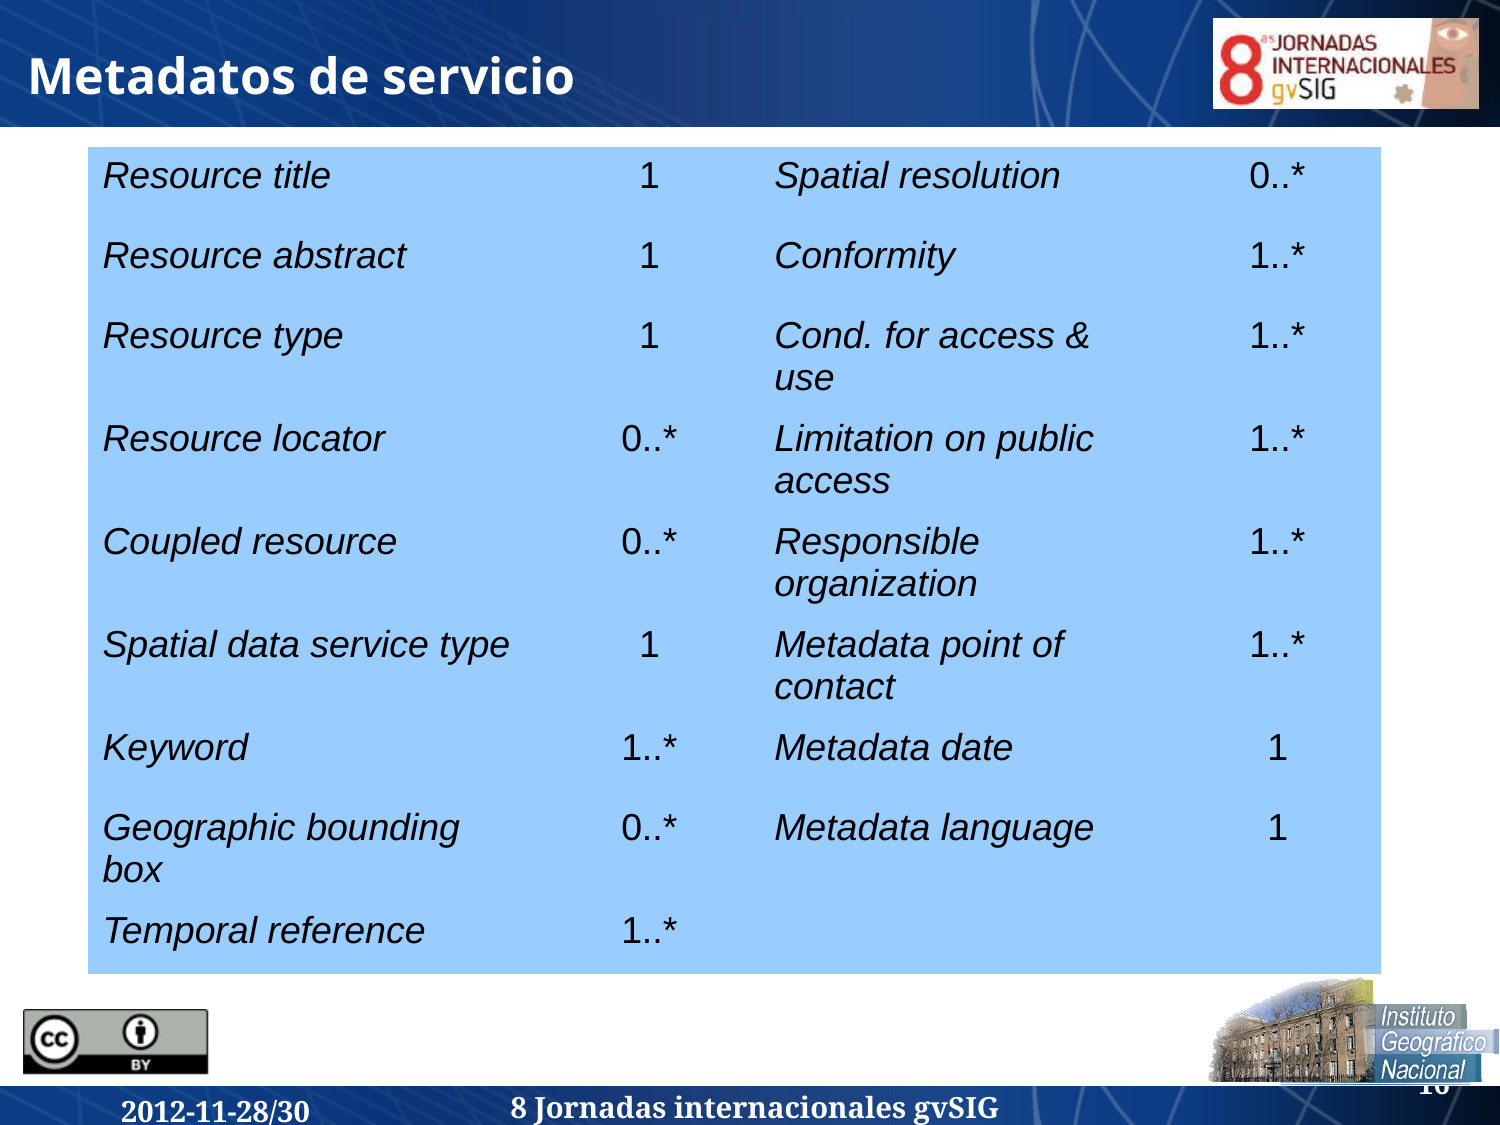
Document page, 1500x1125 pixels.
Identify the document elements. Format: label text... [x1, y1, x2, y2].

table_cell 1..* [539, 719, 760, 799]
table_cell 1..* [1174, 513, 1381, 616]
table_cell Metadata language [760, 799, 1174, 902]
table_cell 0..* [539, 799, 760, 902]
table_cell Temporal reference [88, 902, 539, 974]
table_cell Coupled resource [88, 513, 539, 616]
table_cell 1 [539, 227, 760, 307]
title Metadatos de servicio [0, 43, 1275, 107]
table_cell 1..* [1174, 307, 1381, 410]
table_cell 0..* [539, 410, 760, 513]
table_cell Geographic bounding box [88, 799, 539, 902]
table_cell Resource locator [88, 410, 539, 513]
table_cell 1..* [1174, 616, 1381, 719]
table_cell Metadata point of contact [760, 616, 1174, 719]
table_cell 1 [539, 307, 760, 410]
table_cell 1 [1174, 719, 1381, 799]
table_cell Resource type [88, 307, 539, 410]
table_cell Cond. for access & use [760, 307, 1174, 410]
picture [0, 968, 1500, 1125]
table_header Spatial resolution [760, 147, 1174, 227]
table_cell 1..* [1174, 227, 1381, 307]
table_cell Limitation on public access [760, 410, 1174, 513]
table_cell [1174, 902, 1381, 974]
table_cell Keyword [88, 719, 539, 799]
table_cell Metadata date [760, 719, 1174, 799]
table_cell 1 [539, 616, 760, 719]
table_cell Spatial data service type [88, 616, 539, 719]
table_cell Resource abstract [88, 227, 539, 307]
table_cell Responsible organization [760, 513, 1174, 616]
table_cell [760, 902, 1174, 974]
table_cell 1..* [539, 902, 760, 974]
table_header 0..* [1174, 147, 1381, 227]
table_header Resource title [88, 147, 539, 227]
table_cell Conformity [760, 227, 1174, 307]
table_cell 1 [1174, 799, 1381, 902]
table_cell 1..* [1174, 410, 1381, 513]
table_header 1 [539, 147, 760, 227]
picture [0, 0, 1500, 127]
table_cell 0..* [539, 513, 760, 616]
